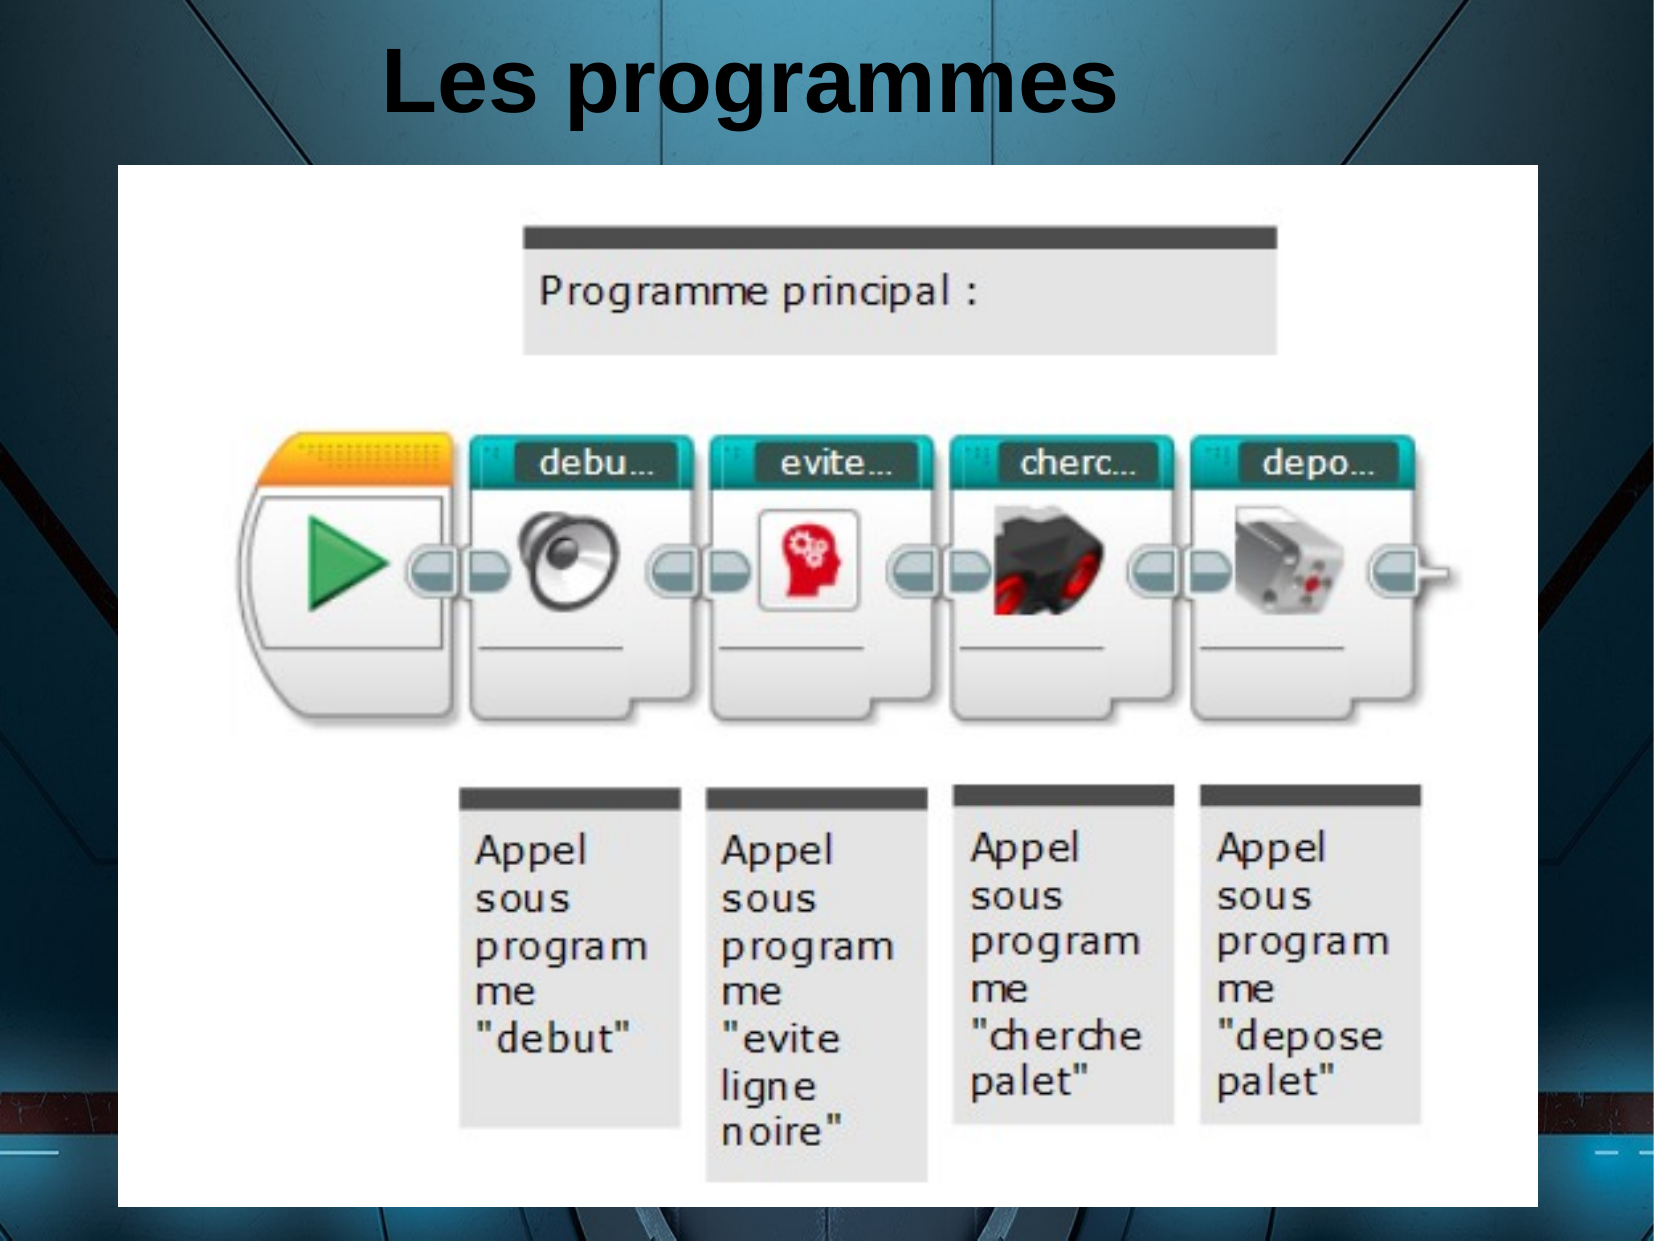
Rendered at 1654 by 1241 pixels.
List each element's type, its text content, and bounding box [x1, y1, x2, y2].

picture [1595, 1150, 1618, 1155]
picture [1638, 1149, 1654, 1155]
picture [0, 0, 1654, 1241]
text_box Les programmes [366, 13, 1136, 139]
